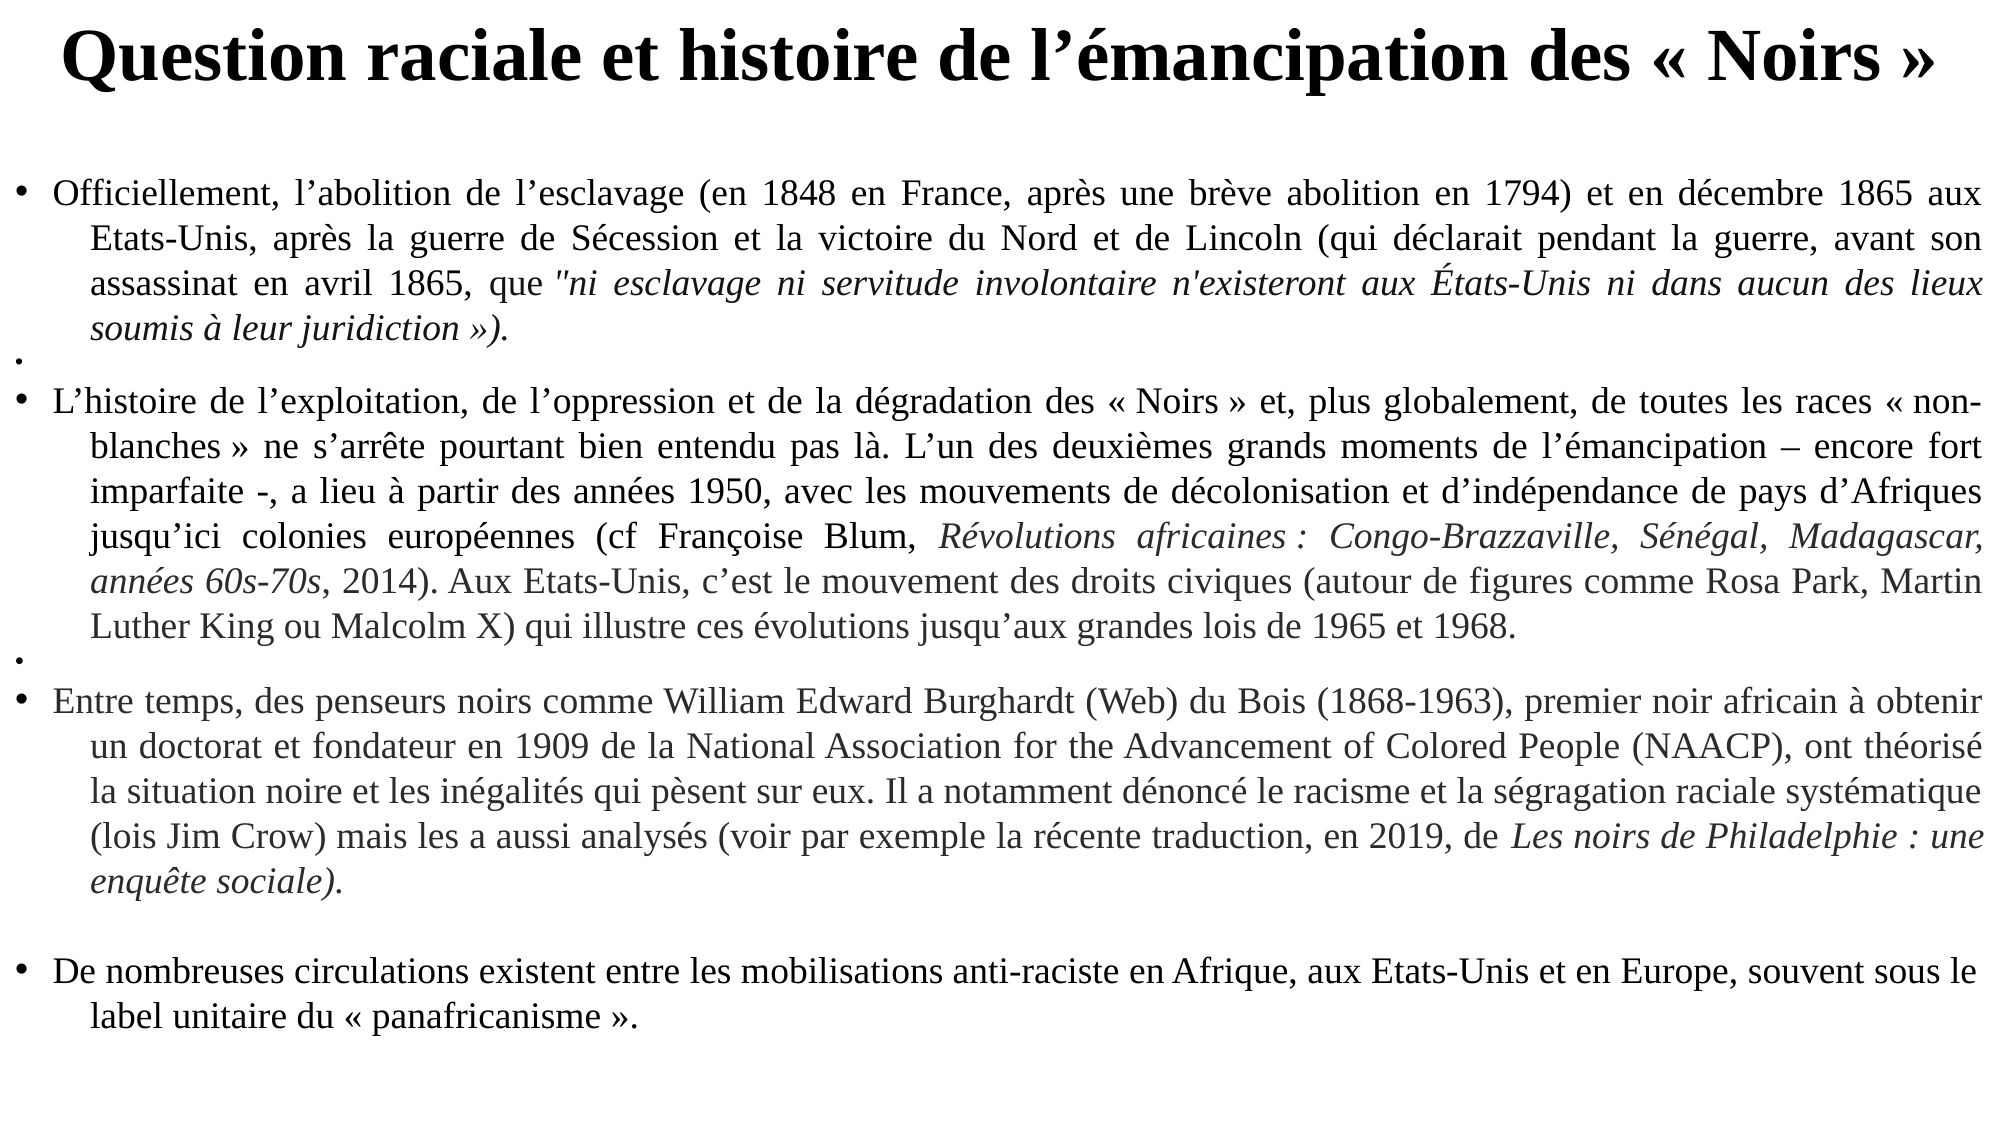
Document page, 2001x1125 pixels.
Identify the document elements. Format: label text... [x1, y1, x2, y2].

title Question raciale et histoire de l’émancipation des « Noirs » [0, 0, 2000, 112]
list Officiellement, l’abolition de l’esclavage (en 1848 en France, après une brève abolition en 1794) et en décembre 1865 aux Etats-Unis, après la guerre de Sécession et la victoire du Nord et de Lincoln (qui déclarait pendant la guerre, avant son assassinat en avril 1865, que "ni esclavage ni servitude involontaire n'existeront aux États-Unis ni dans aucun des lieux soumis à leur juridiction »). L’histoire de l’exploitation, de l’oppression et de la dégradation des « Noirs » et, plus globalement, de toutes les races « non-blanches » ne s’arrête pourtant bien entendu pas là. L’un des deuxièmes grands moments de l’émancipation – encore fort imparfaite -, a lieu à partir des années 1950, avec les mouvements de décolonisation et d’indépendance de pays d’Afriques jusqu’ici colonies européennes (cf Françoise Blum, Révolutions africaines : Congo-Brazzaville, Sénégal, Madagascar, années 60s-70s, 2014). Aux Etats-Unis, c’est le mouvement des droits civiques (autour de figures comme Rosa Park, Martin Luther King ou Malcolm X) qui illustre ces évolutions jusqu’aux grandes lois de 1965 et 1968. Entre temps, des penseurs noirs comme William Edward Burghardt (Web) du Bois (1868-1963), premier noir africain à obtenir un doctorat et fondateur en 1909 de la National Association for the Advancement of Colored People (NAACP), ont théorisé la situation noire et les inégalités qui pèsent sur eux. Il a notamment dénoncé le racisme et la ségragation raciale systématique (lois Jim Crow) mais les a aussi analysés (voir par exemple la récente traduction, en 2019, de Les noirs de Philadelphie : une enquête sociale). De nombreuses circulations existent entre les mobilisations anti-raciste en Afrique, aux Etats-Unis et en Europe, souvent sous le label unitaire du « panafricanisme ». [0, 160, 2000, 1125]
